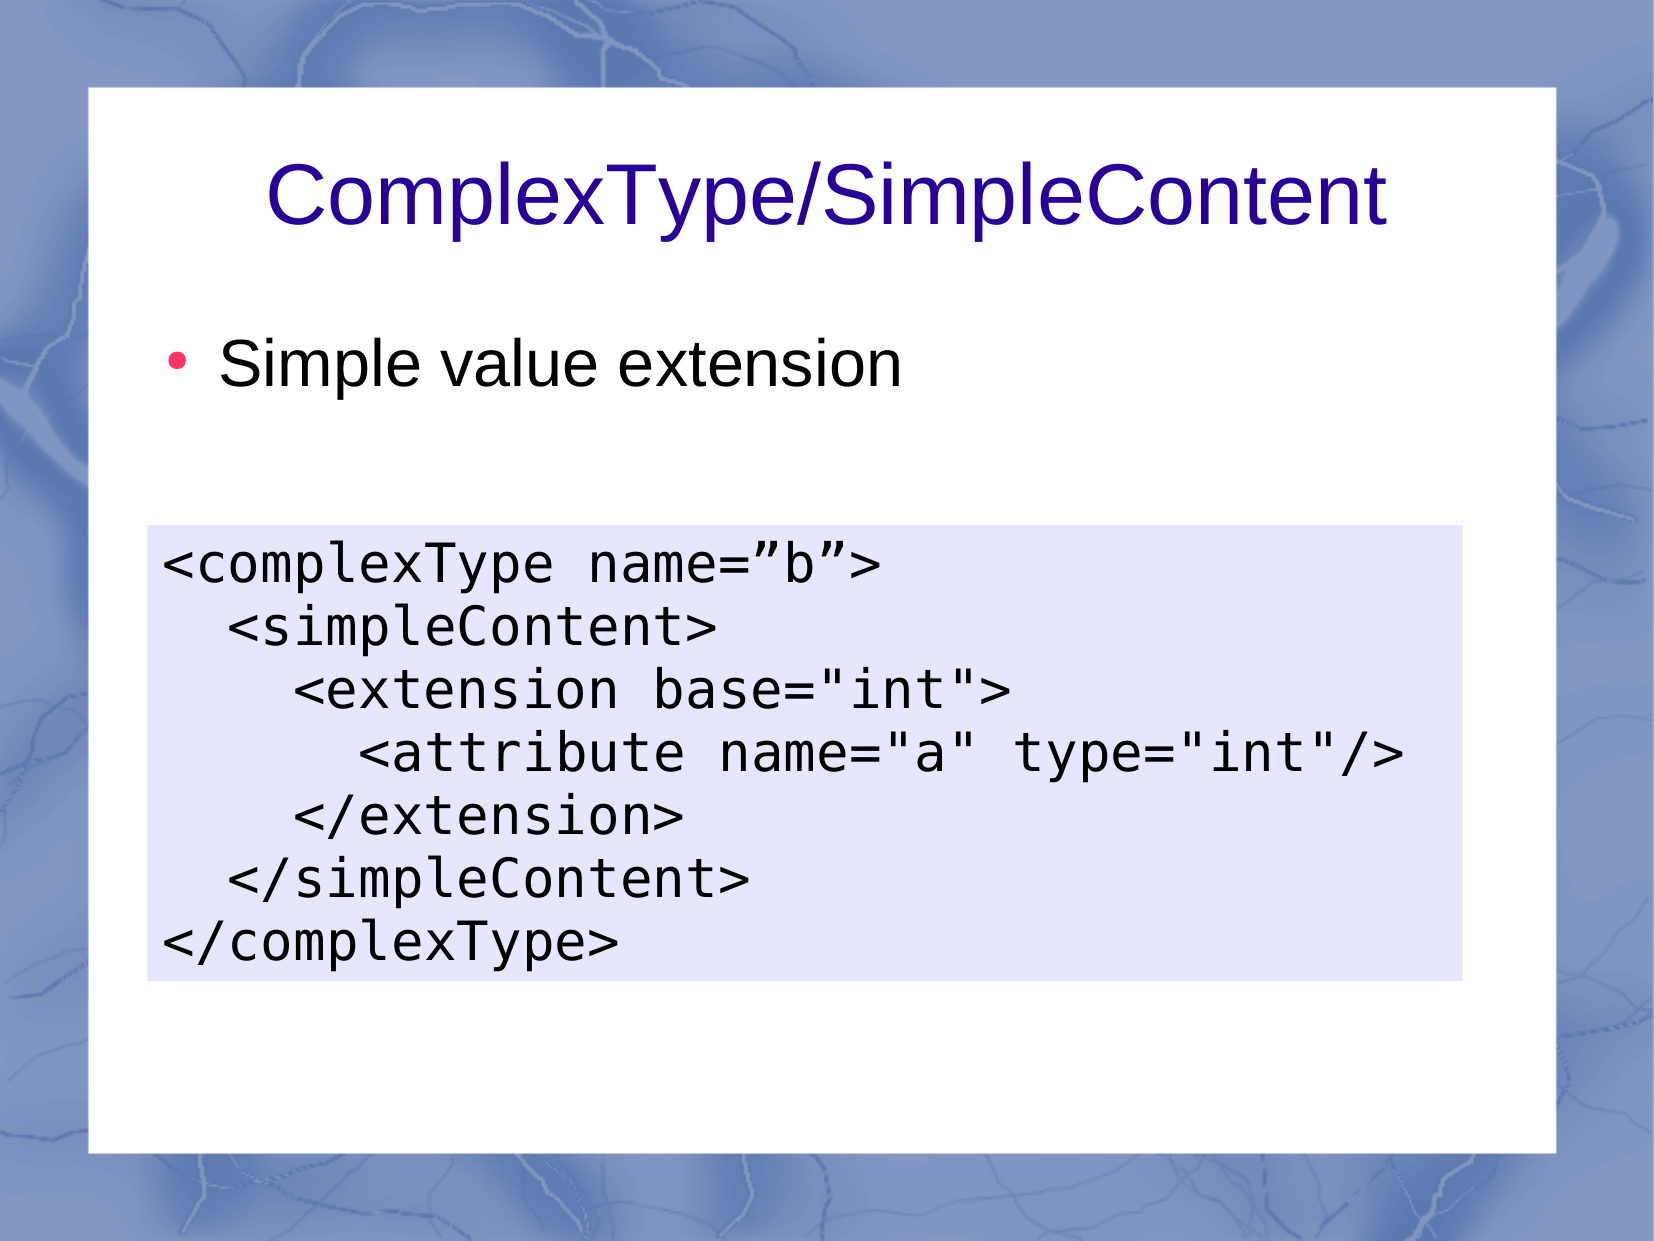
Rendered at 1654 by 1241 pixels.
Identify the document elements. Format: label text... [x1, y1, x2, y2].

picture [0, 0, 1654, 1241]
title ComplexType/SimpleContent [118, 90, 1536, 298]
text_box <complexType name=”b”> <simpleContent> <extension base="int"> <attribute name="a" type="int"/> </extension> </simpleContent> </complexType> [147, 525, 1463, 981]
list Simple value extension [147, 325, 1506, 1232]
